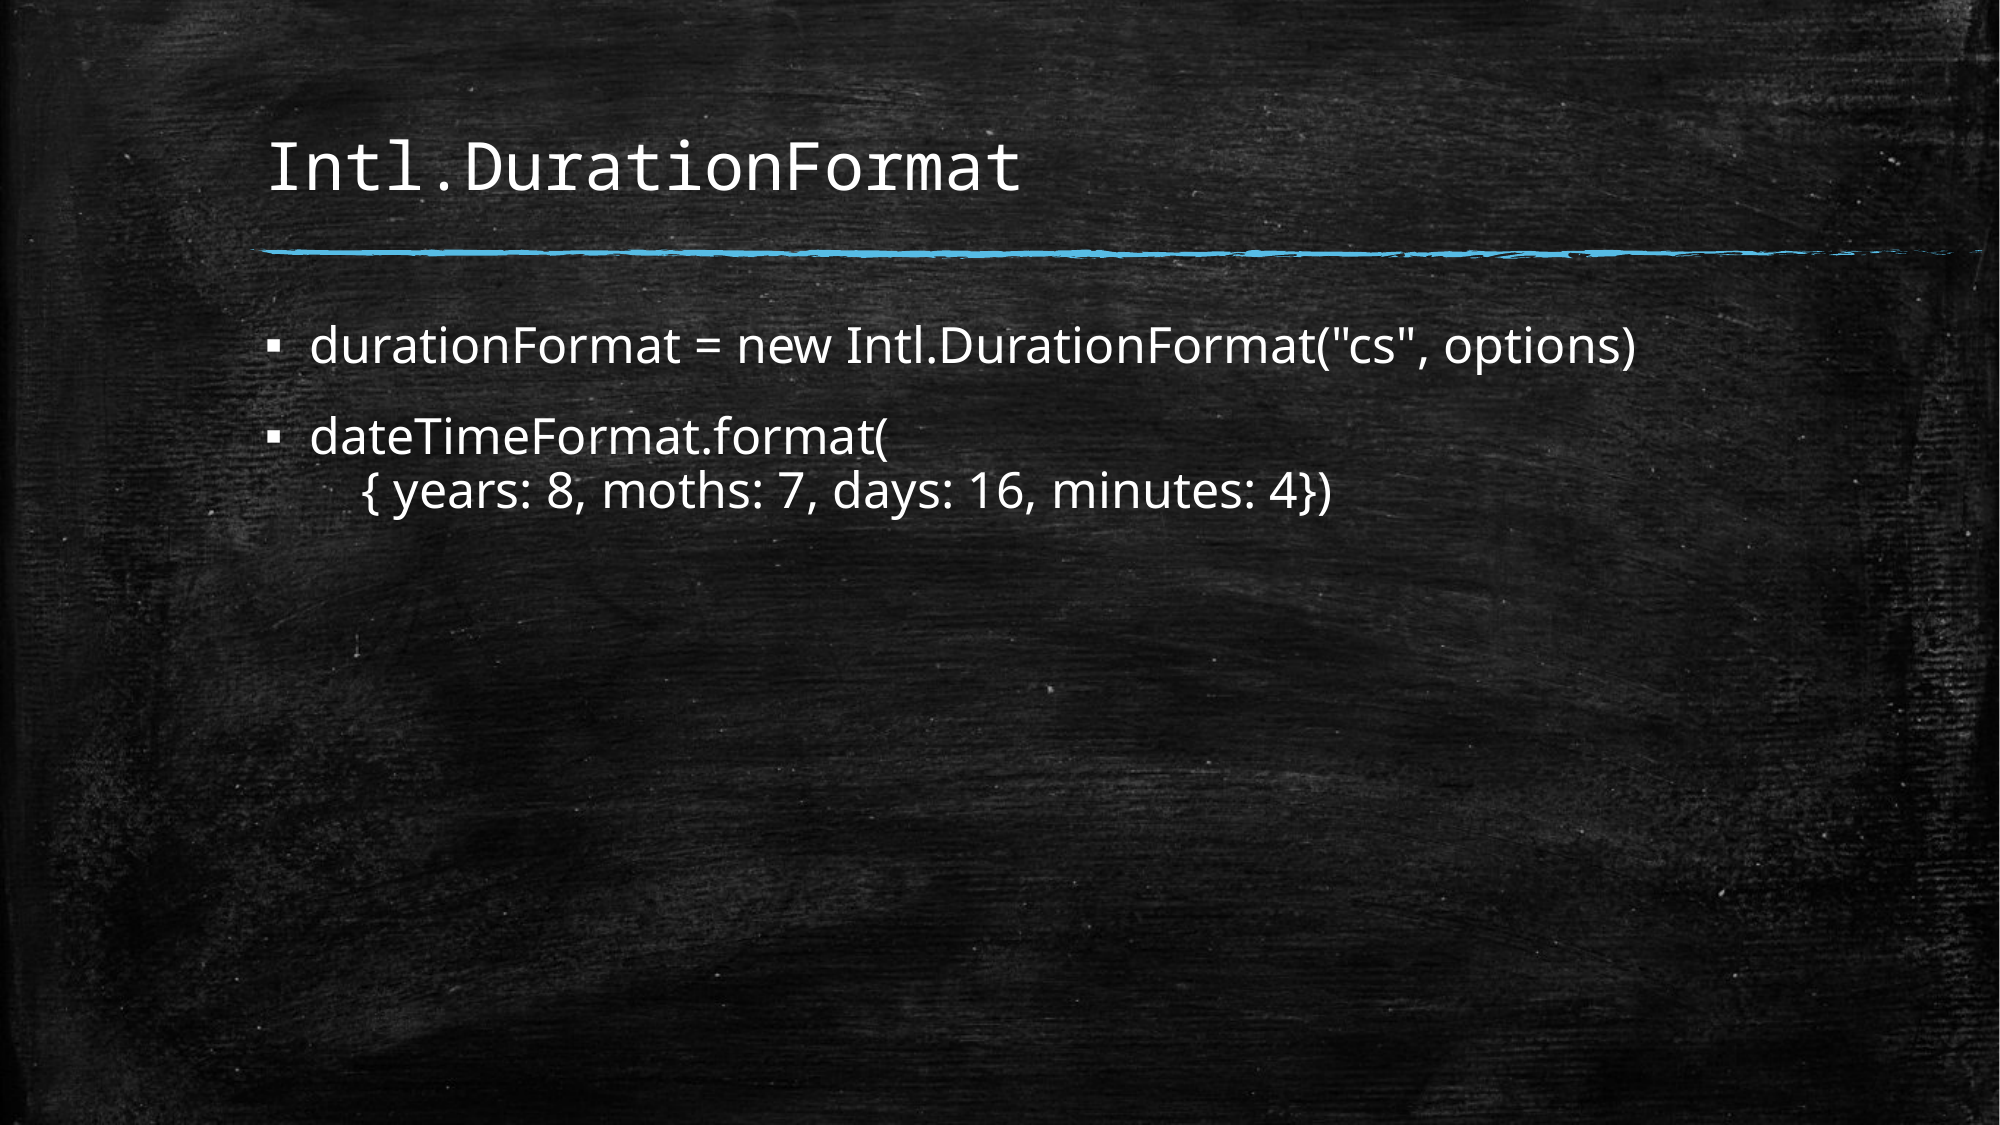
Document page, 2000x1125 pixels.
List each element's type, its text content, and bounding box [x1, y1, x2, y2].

title Intl.DurationFormat [249, 45, 1750, 213]
list durationFormat = new Intl.DurationFormat("cs", options) dateTimeFormat.format( { years: 8, moths: 7, days: 16, minutes: 4}) [249, 312, 1750, 1013]
picture [0, 0, 2000, 1125]
